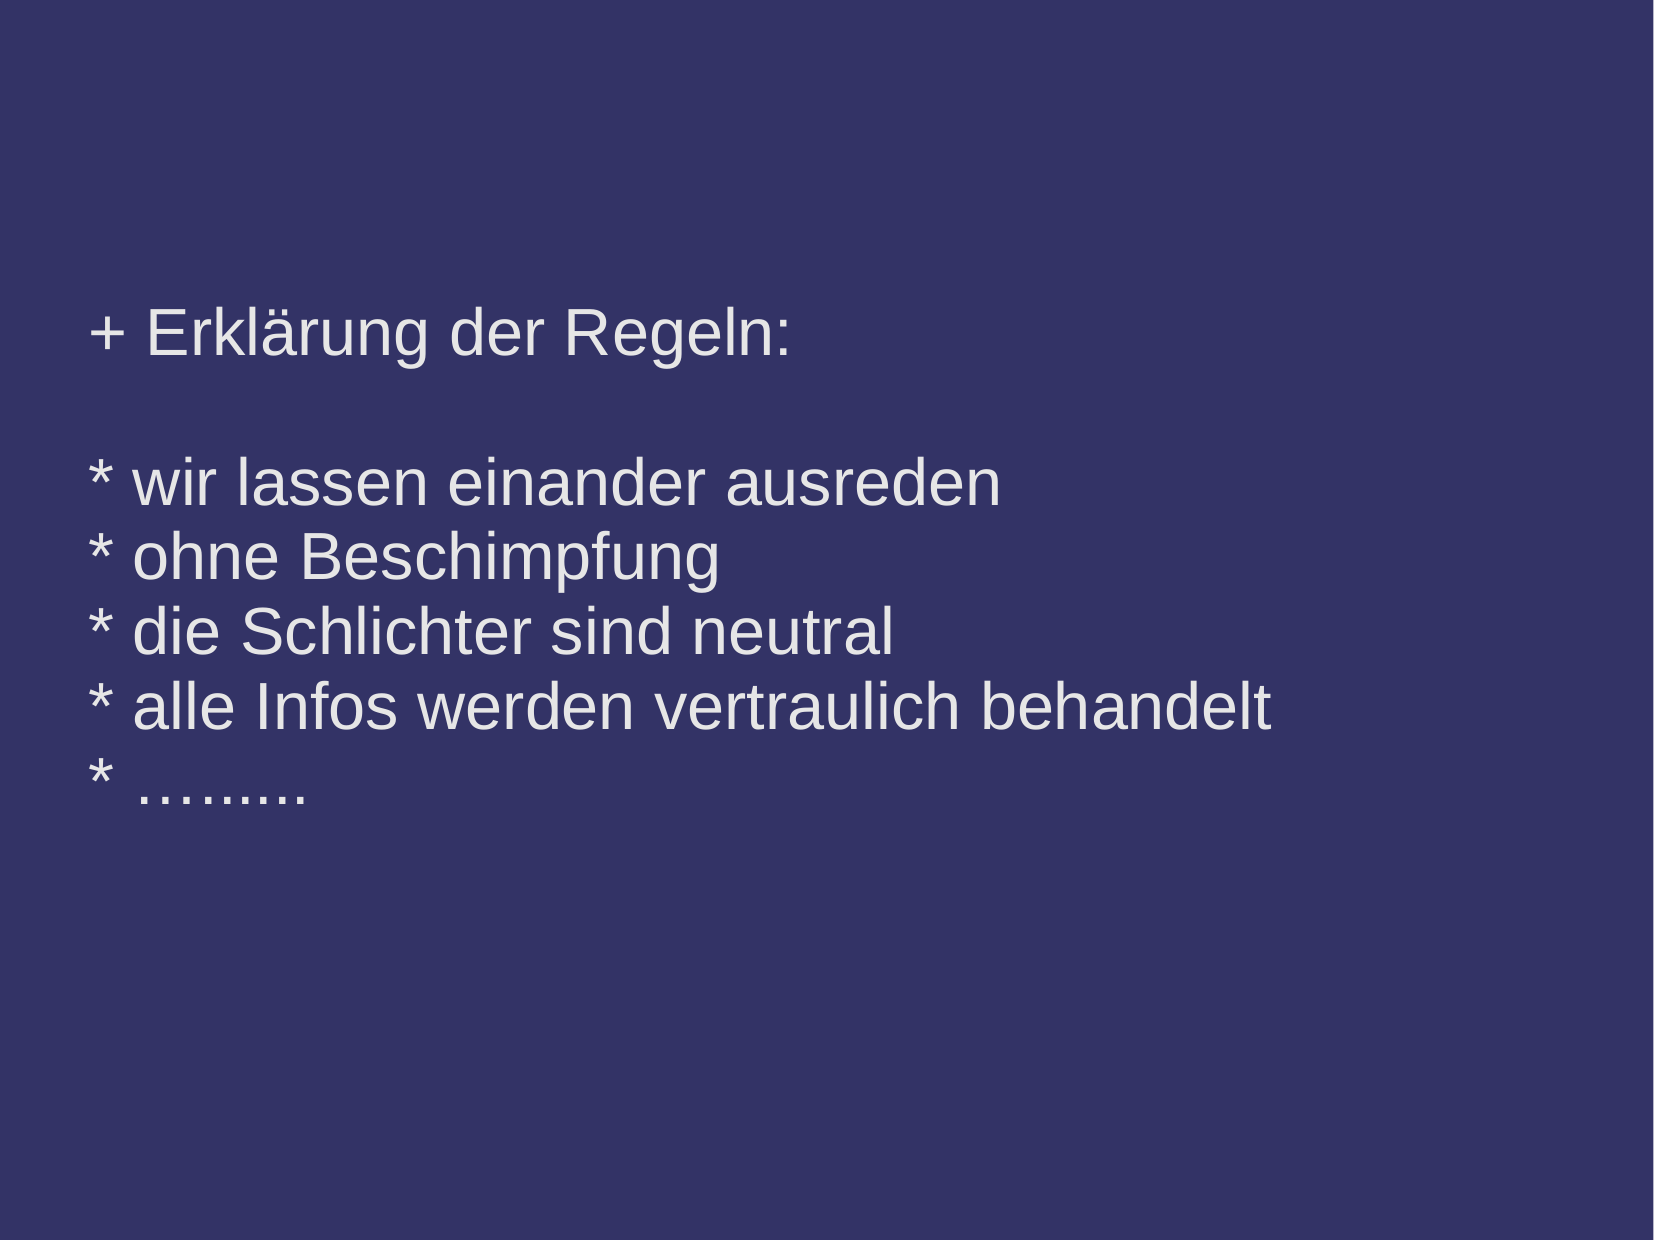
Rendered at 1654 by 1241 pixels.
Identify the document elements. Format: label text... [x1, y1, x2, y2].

list + Erklärung der Regeln: * wir lassen einander ausreden * ohne Beschimpfung * die Schlichter sind neutral * alle Infos werden vertraulich behandelt * …...... [88, 295, 1577, 1114]
